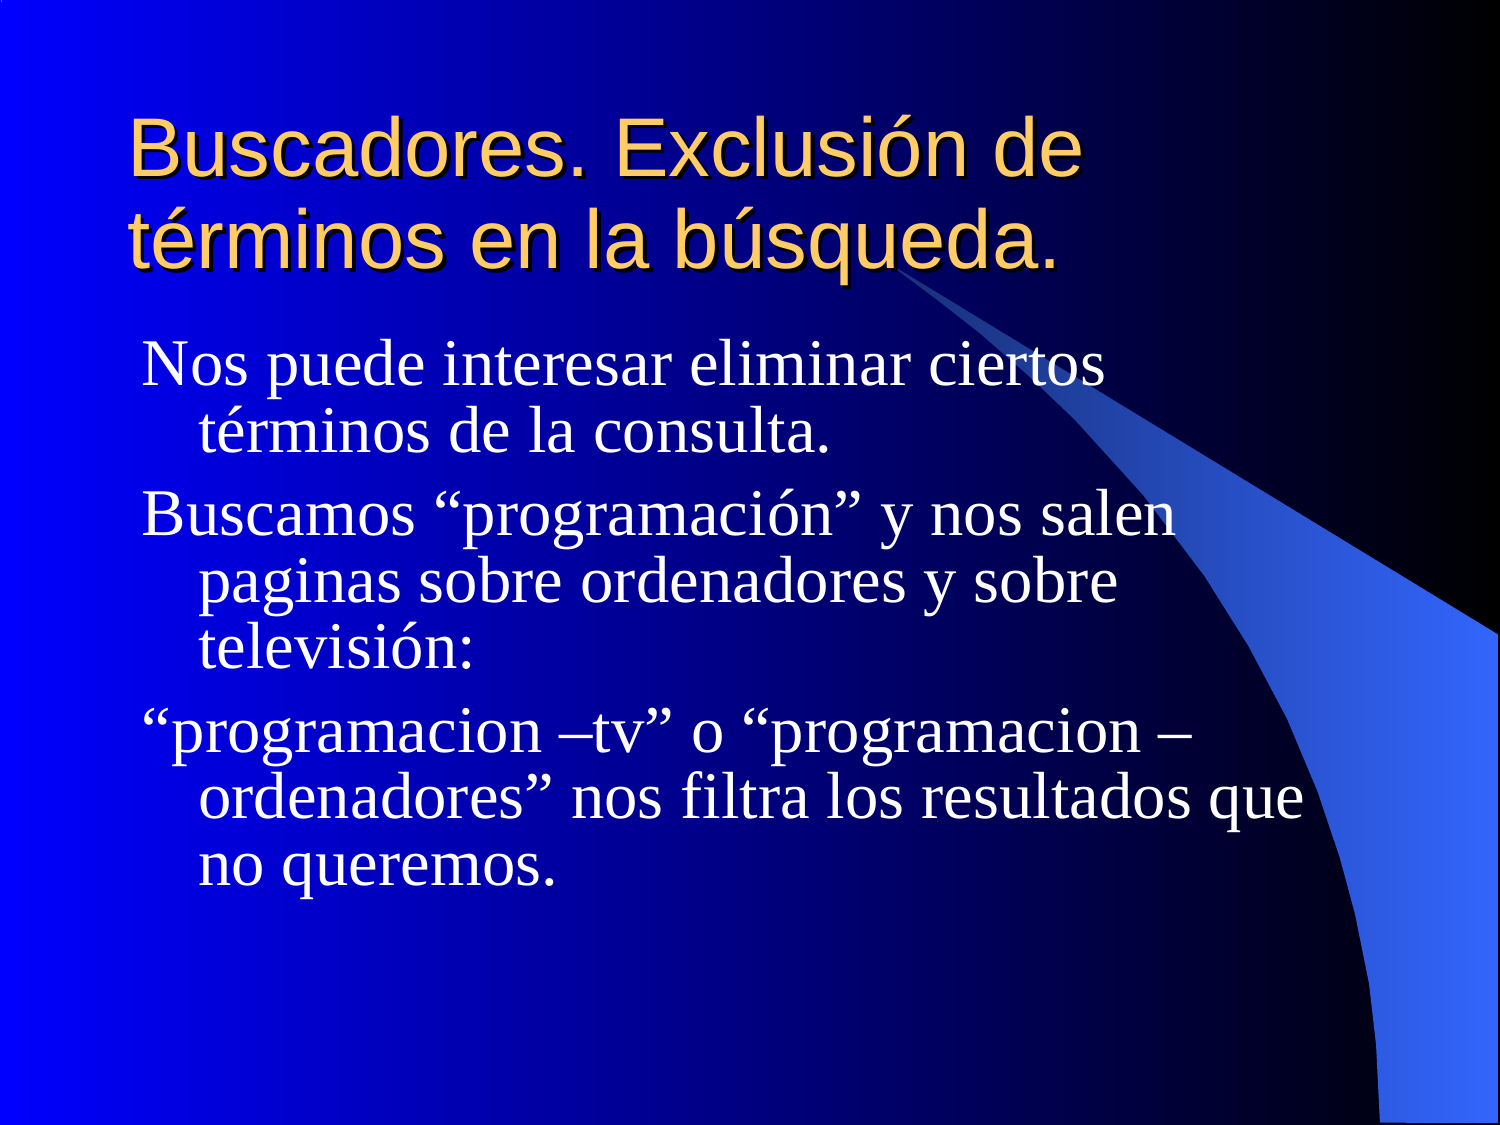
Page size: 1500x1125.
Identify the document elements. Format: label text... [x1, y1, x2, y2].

list Nos puede interesar eliminar ciertos términos de la consulta. Buscamos “programación” y nos salen paginas sobre ordenadores y sobre televisión: “programacion –tv” o “programacion –ordenadores” nos filtra los resultados que no queremos. [111, 324, 1387, 1001]
title Buscadores. Exclusión de términos en la búsqueda. [111, 86, 1438, 302]
